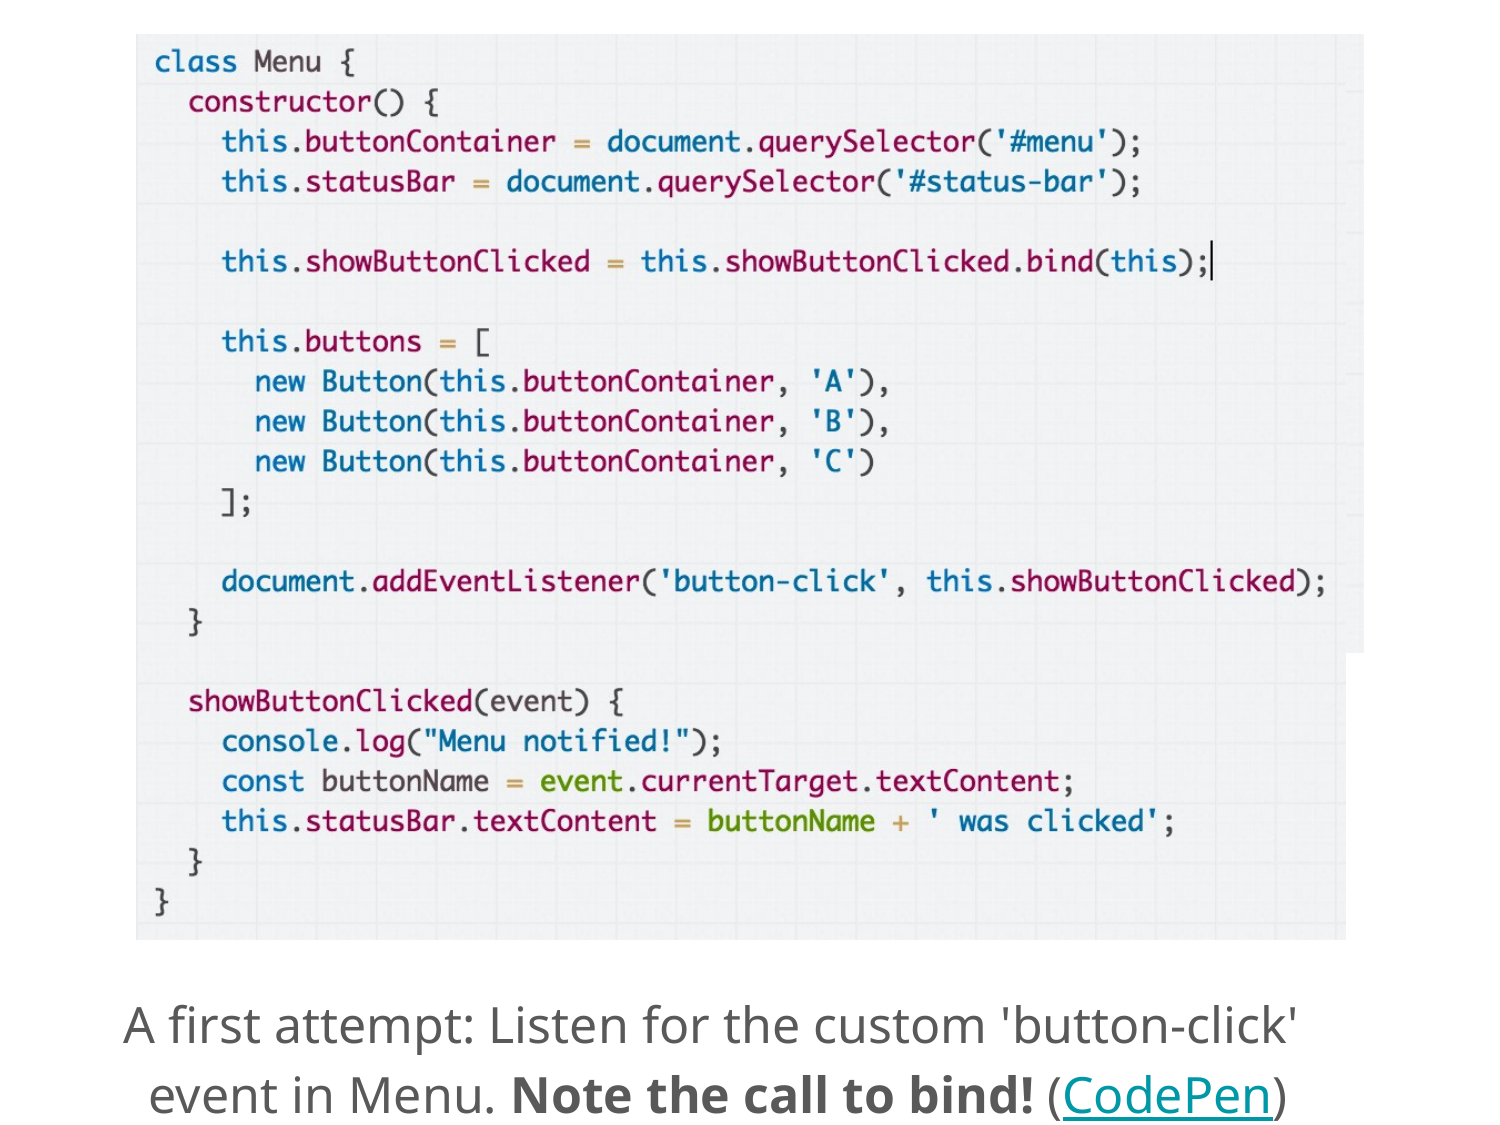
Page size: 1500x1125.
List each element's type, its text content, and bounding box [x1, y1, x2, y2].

picture [136, 34, 1364, 940]
list A first attempt: Listen for the custom 'button-click' event in Menu. Note the call to bind! (CodePen) [17, 969, 1419, 1088]
